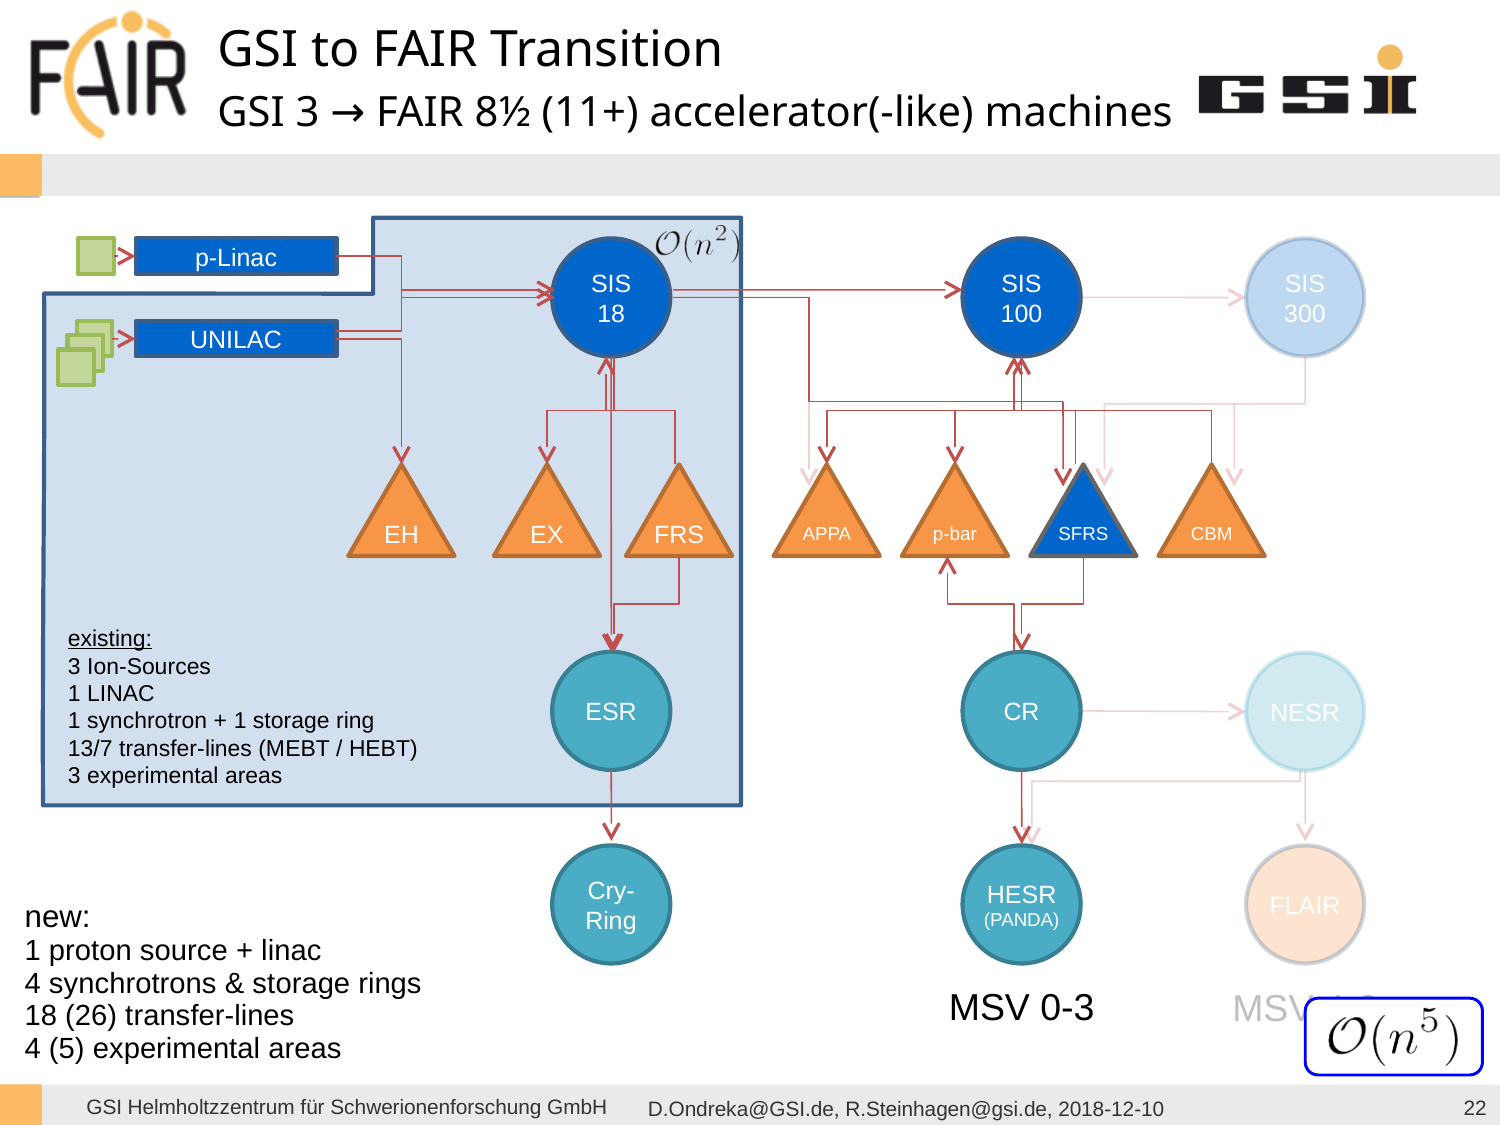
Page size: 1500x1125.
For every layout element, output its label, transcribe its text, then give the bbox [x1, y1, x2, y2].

text_box EH [348, 465, 455, 557]
text_box HESR (PANDA) [962, 845, 1081, 964]
text_box SFRS [1030, 464, 1137, 557]
text_box p-Linac [135, 238, 337, 274]
text_box p-bar [901, 465, 1009, 557]
picture [649, 222, 747, 266]
picture [30, 9, 187, 141]
text_box APPA [773, 465, 880, 557]
text_box CBM [1158, 464, 1265, 557]
text_box existing: 3 Ion-Sources 1 LINAC 1 synchrotron + 1 storage ring 13/7 transfer-lines (MEBT / HEBT) 3 experimental areas [53, 616, 433, 796]
text_box SIS100 [962, 238, 1081, 357]
text_box FLAIR [1246, 845, 1365, 964]
picture [1197, 42, 1419, 117]
text_box new: 1 proton source + linac 4 synchrotrons & storage rings 18 (26) transfer-lines 4 (5) experimental areas [9, 891, 552, 1084]
text_box MSV 4-6 [1217, 976, 1393, 1037]
text_box FRS [625, 464, 733, 557]
text_box [402, 291, 540, 297]
text_box UNILAC [135, 321, 337, 357]
text_box SIS 18 [552, 238, 671, 357]
text_box [373, 217, 742, 291]
text_box ESR [552, 651, 671, 770]
text_box [1305, 998, 1483, 1075]
text_box MSV 0-3 [933, 975, 1110, 1036]
text_box [42, 257, 742, 806]
text_box CR [962, 651, 1081, 770]
text_box Cry- Ring [552, 845, 671, 964]
text_box SIS 300 [1246, 238, 1365, 357]
text_box NESR [1246, 652, 1365, 771]
text_box EX [493, 465, 601, 557]
text_box [78, 238, 114, 274]
picture [1318, 1003, 1469, 1070]
title GSI to FAIR Transition GSI 3 → FAIR 8½ (11+) accelerator(-like) machines [217, 2, 1186, 150]
